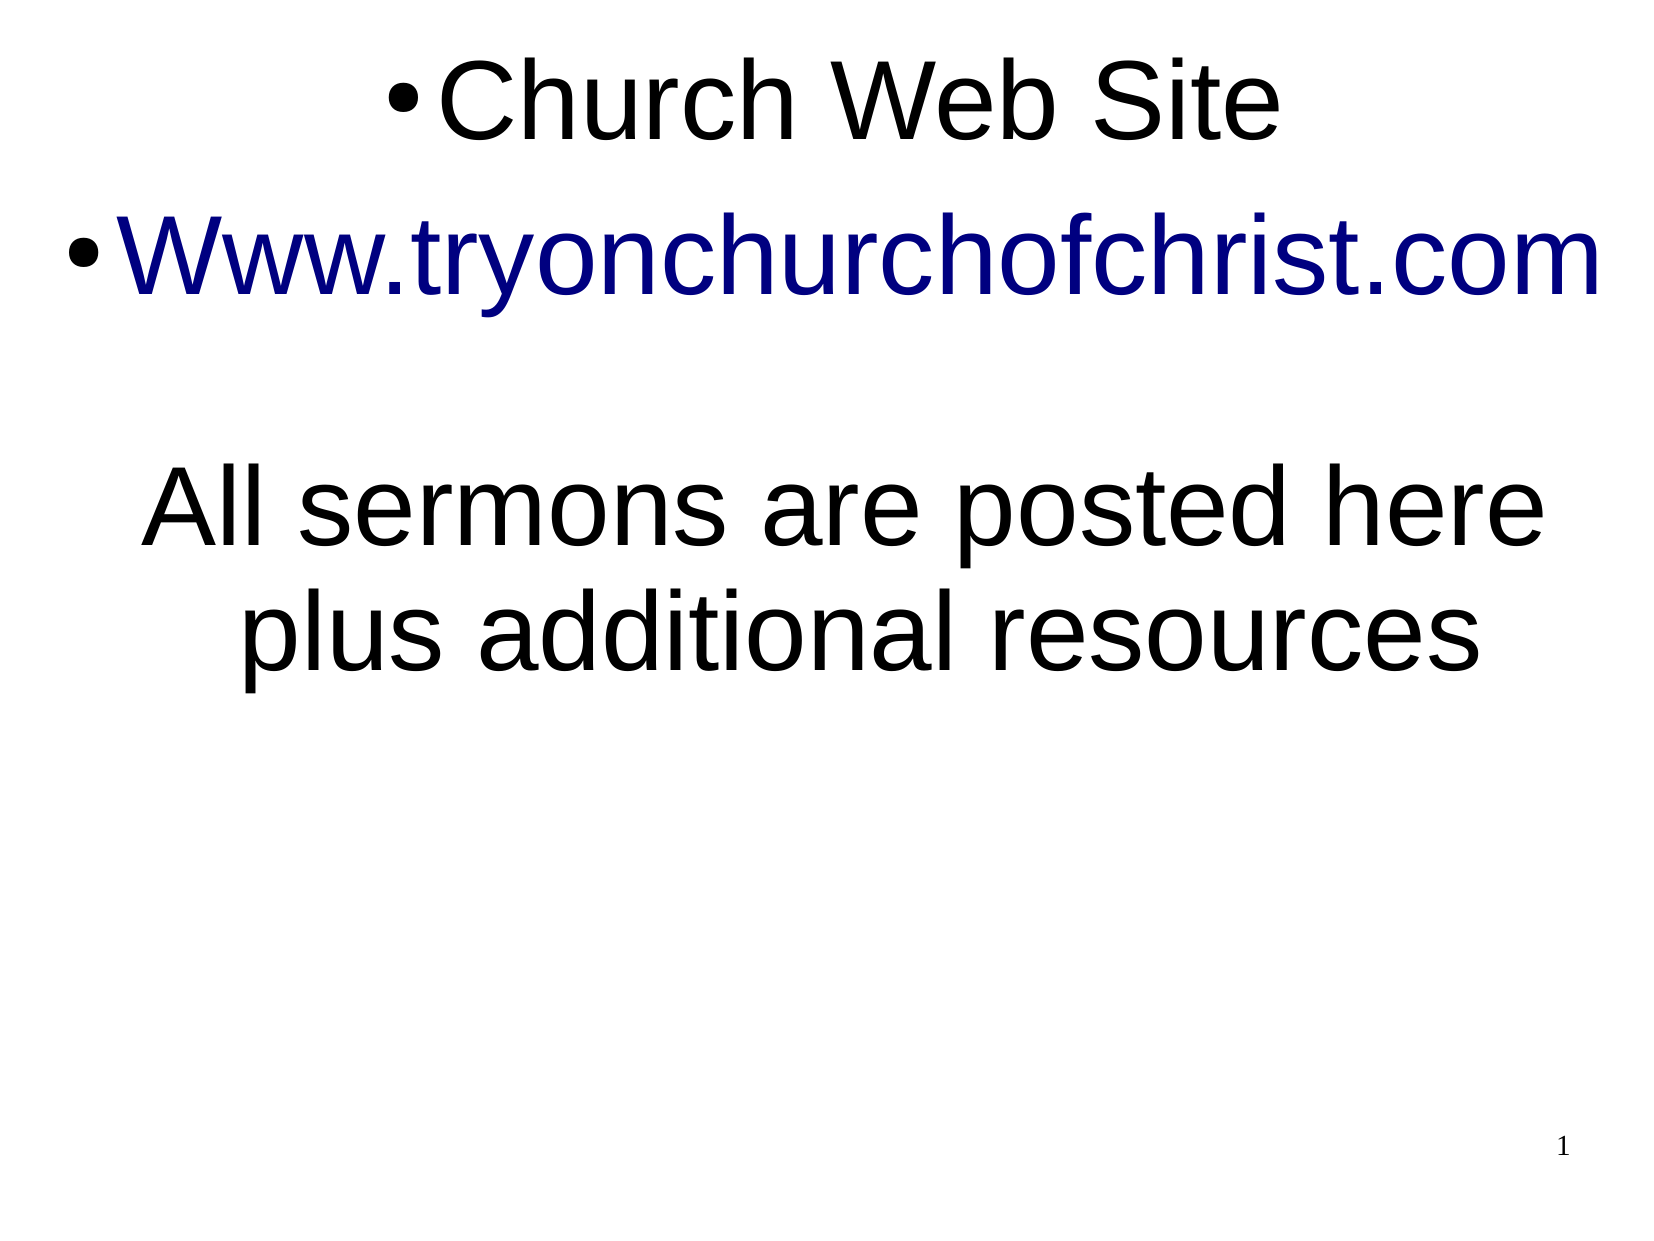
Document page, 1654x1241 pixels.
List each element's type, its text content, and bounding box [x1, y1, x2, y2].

list Church Web Site Www.tryonchurchofchrist.com All sermons are posted here plus additional resources [37, 37, 1613, 1238]
